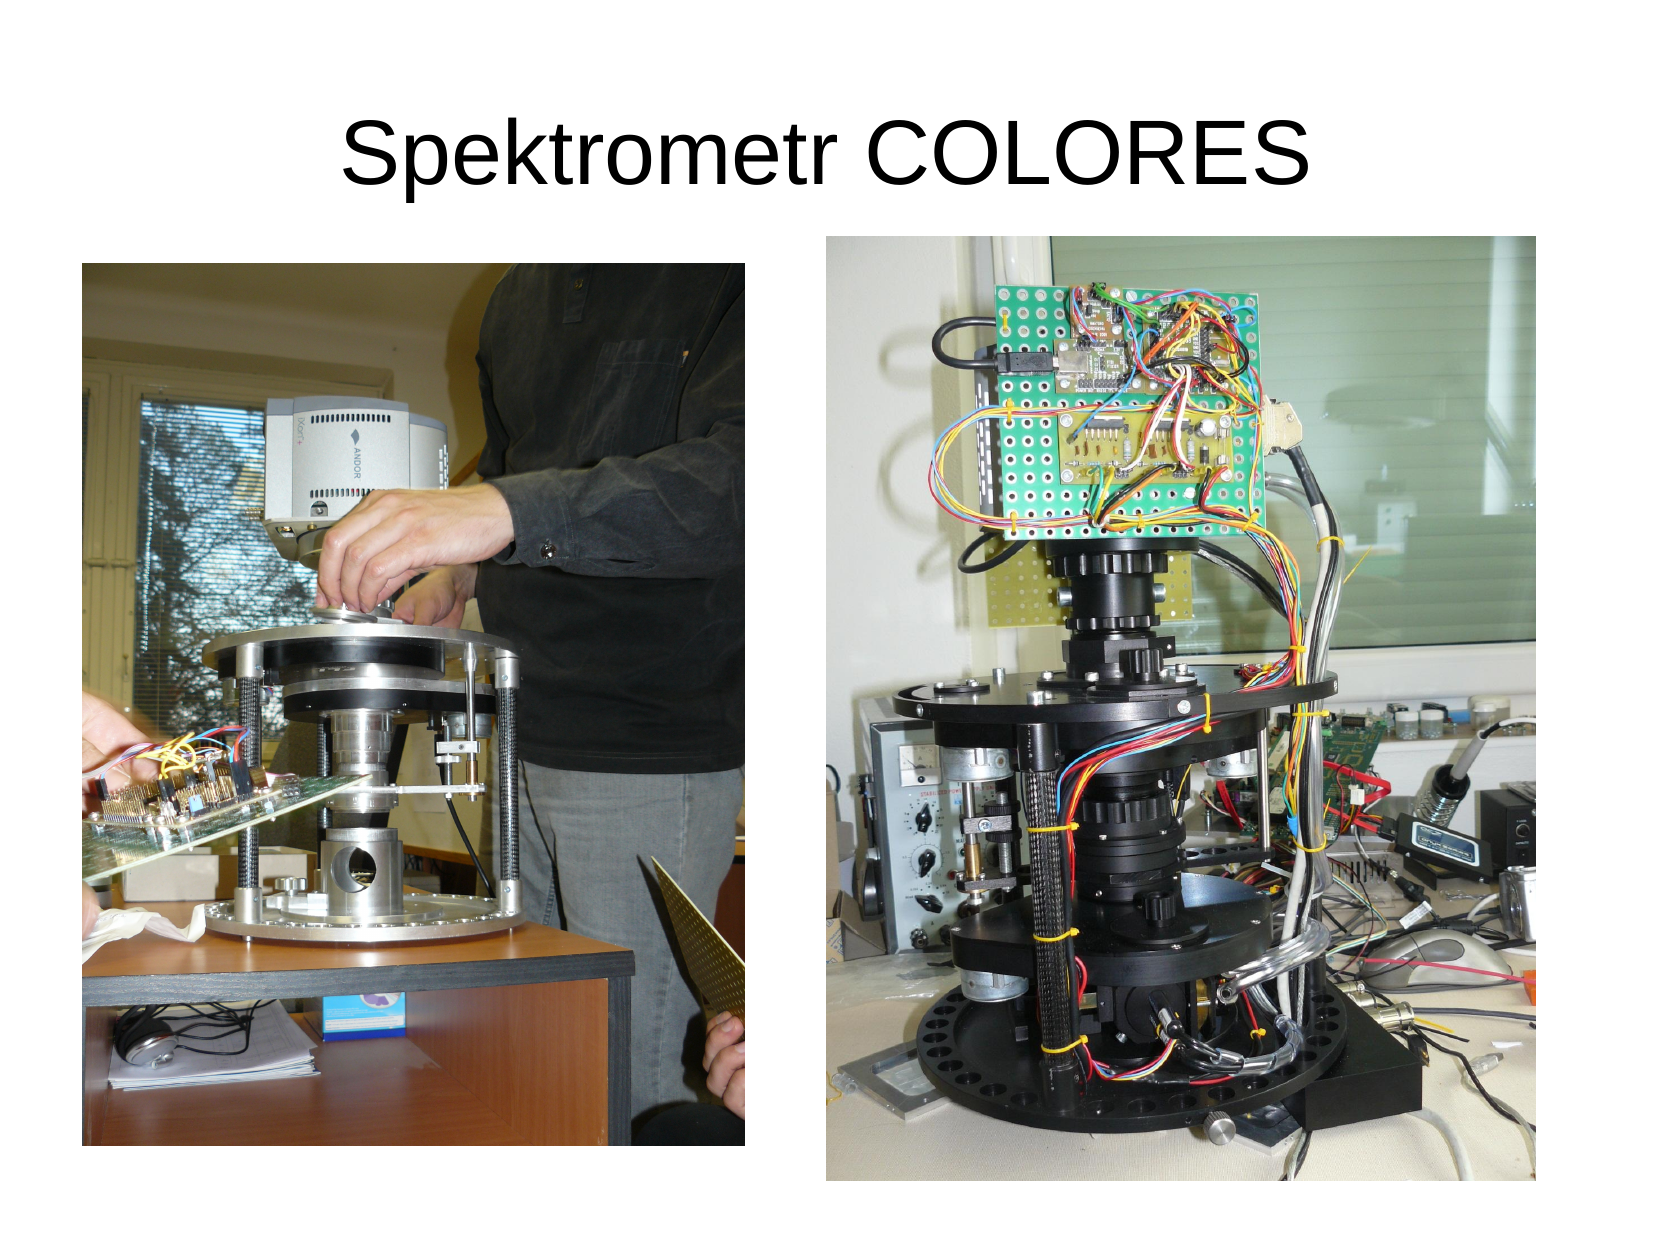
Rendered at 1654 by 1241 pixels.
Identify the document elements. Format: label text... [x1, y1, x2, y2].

title Spektrometr COLORES [82, 49, 1571, 257]
picture [826, 236, 1536, 1181]
picture [82, 263, 745, 1146]
